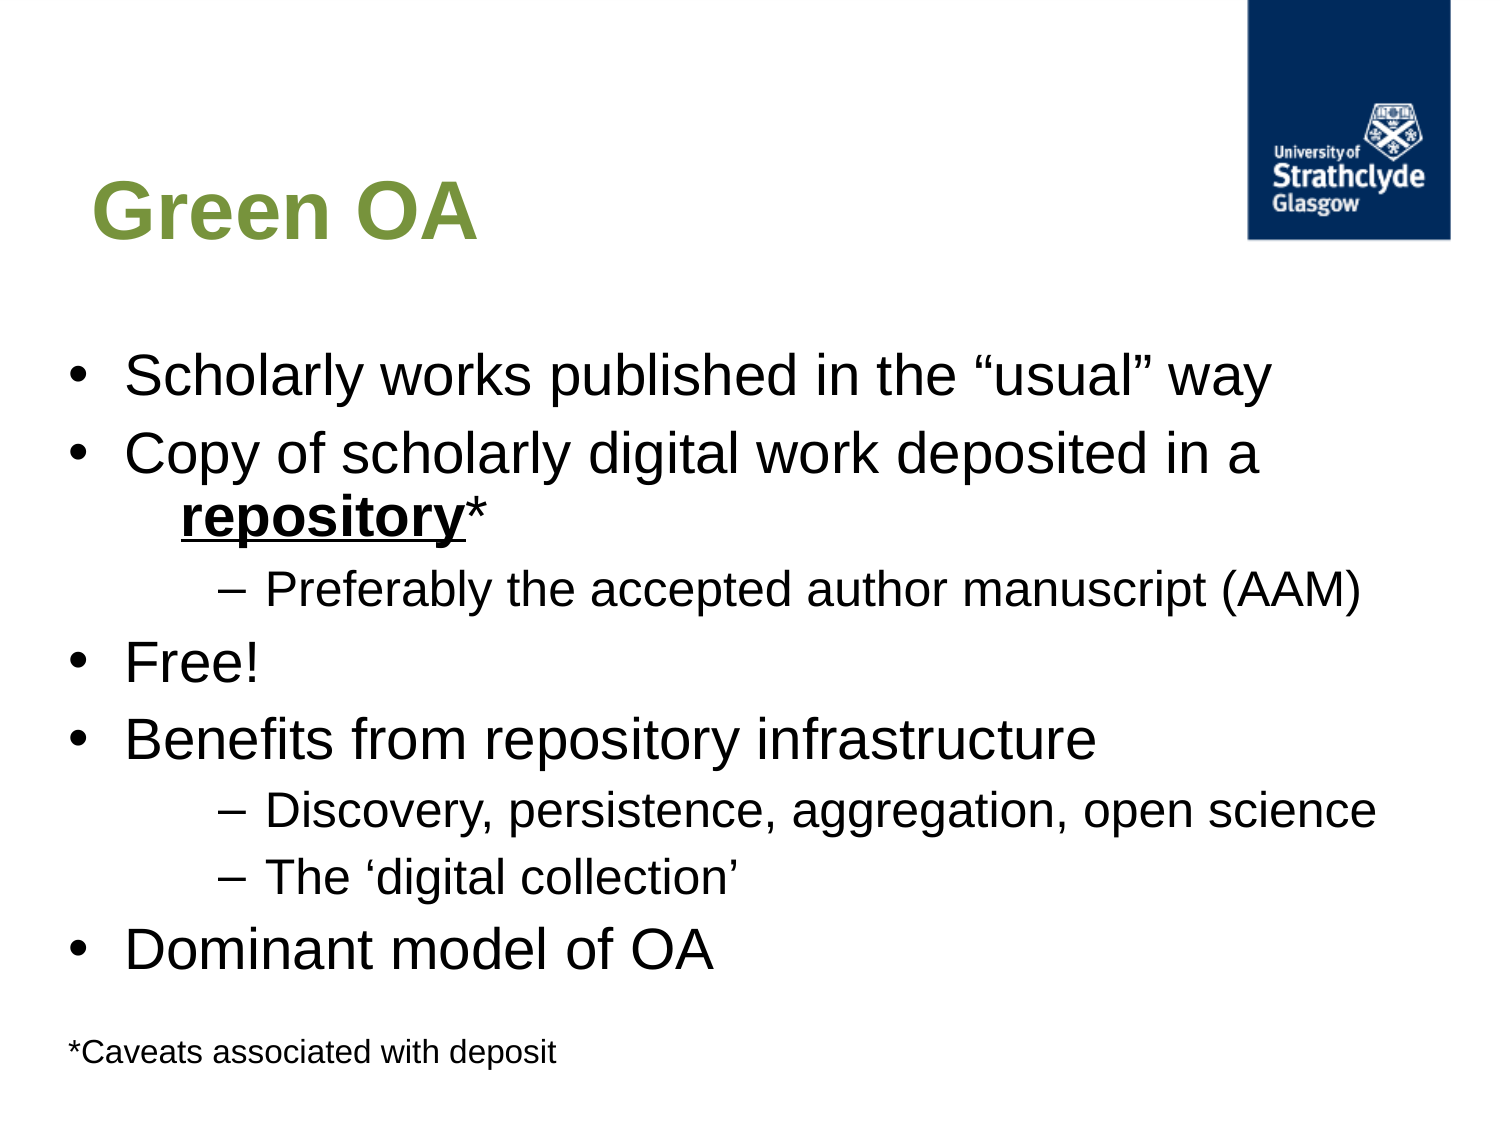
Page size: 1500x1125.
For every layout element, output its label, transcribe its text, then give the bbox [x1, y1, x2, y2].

list Scholarly works published in the “usual” way Copy of scholarly digital work deposited in a repository* Preferably the accepted author manuscript (AAM) Free! Benefits from repository infrastructure Discovery, persistence, aggregation, open science The ‘digital collection’ Dominant model of OA *Caveats associated with deposit [53, 338, 1500, 1095]
title Green OA [76, 149, 1424, 268]
